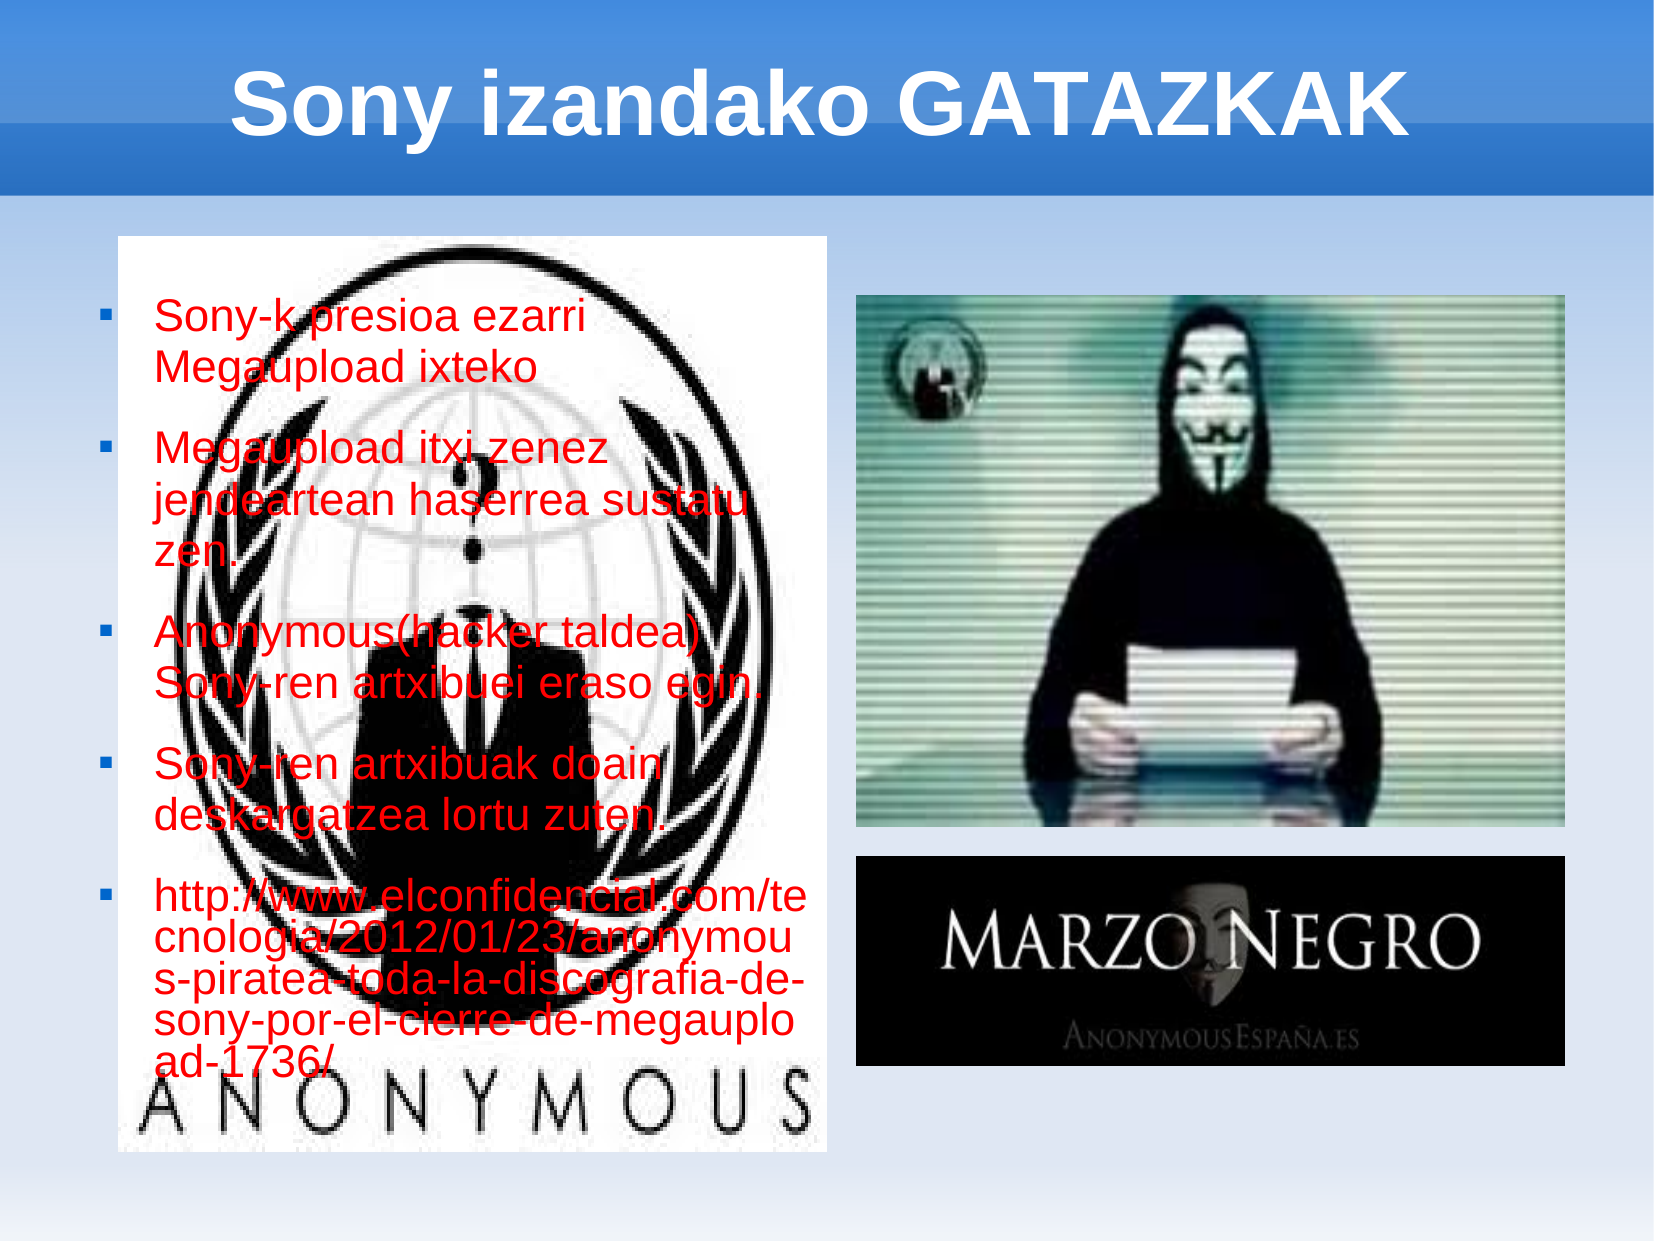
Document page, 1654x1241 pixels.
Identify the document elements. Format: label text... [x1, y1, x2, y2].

list Sony-k presioa ezarri Megaupload ixteko Megaupload itxi zenez jendeartean haserrea sustatu zen. Anonymous(hacker taldea) Sony-ren artxibuei eraso egin. Sony-ren artxibuak doain deskargatzea lortu zuten. http://www.elconfidencial.com/tecnologia/2012/01/23/anonymous-piratea-toda-la-discografia-de-sony-por-el-cierre-de-megaupload-1736/ [82, 290, 809, 1204]
picture [0, 0, 1654, 1241]
title Sony izandako GATAZKAK [76, 0, 1565, 208]
